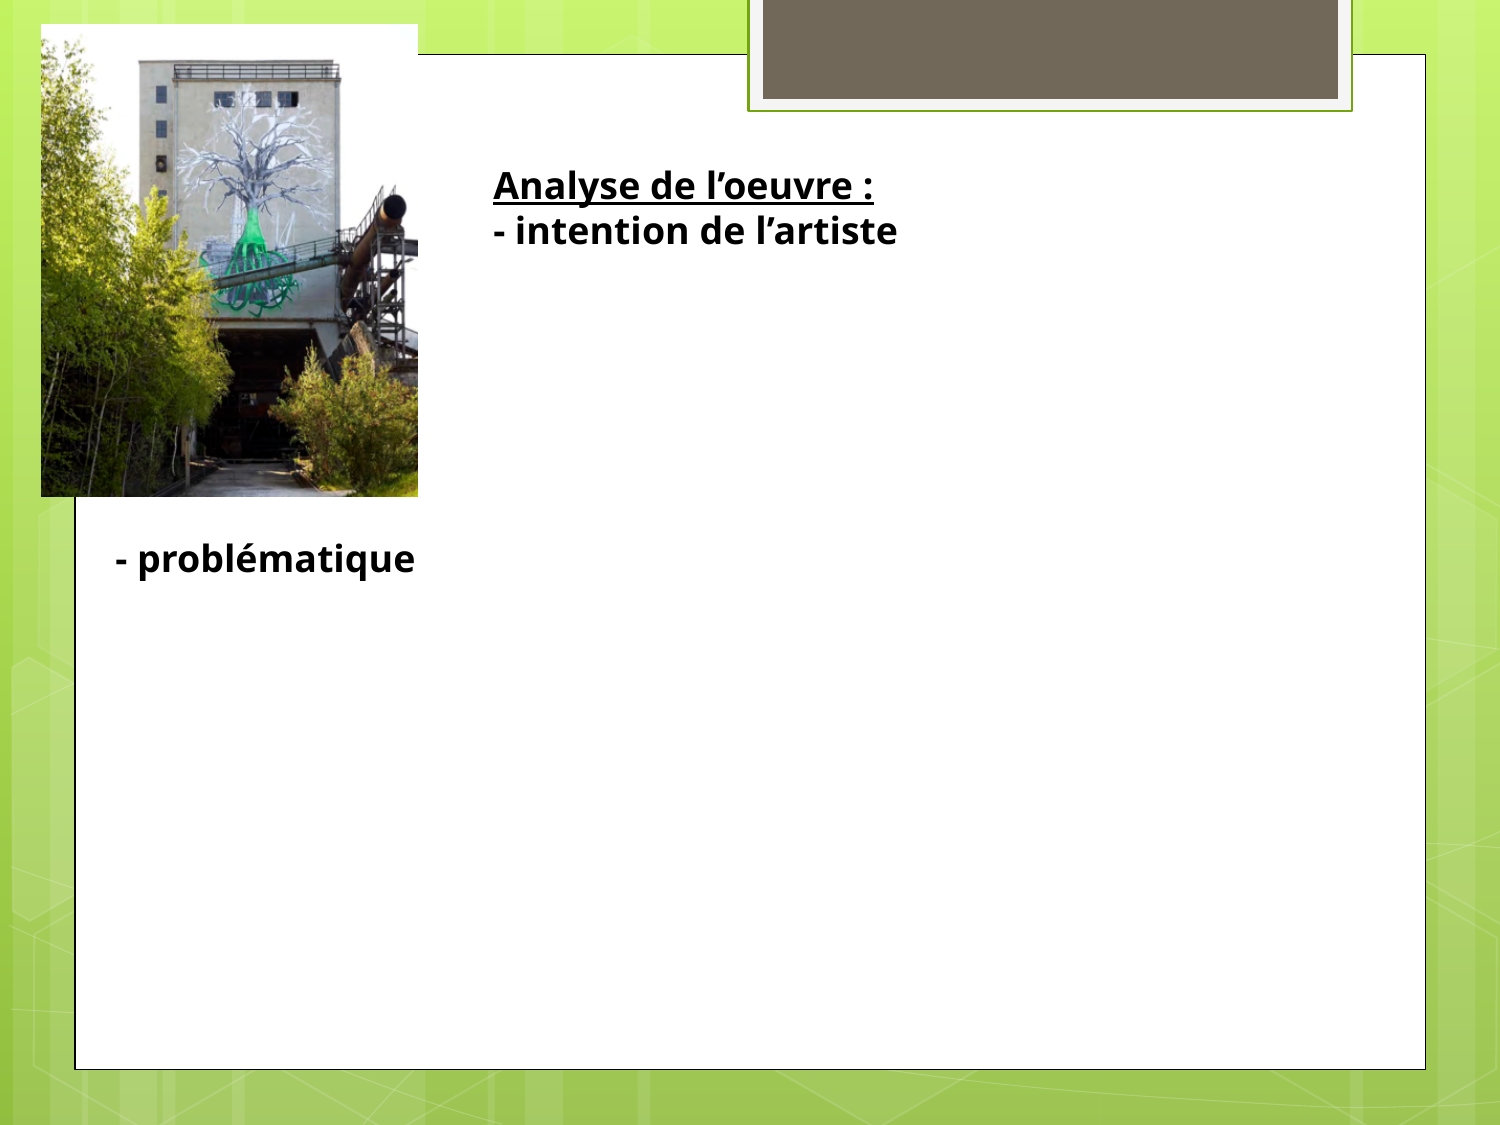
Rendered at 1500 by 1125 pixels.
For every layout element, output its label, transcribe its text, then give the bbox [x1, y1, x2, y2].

text_box Analyse de l’oeuvre : - intention de l’artiste [478, 154, 1500, 259]
picture [41, 24, 418, 497]
text_box - problématique [100, 527, 1459, 634]
